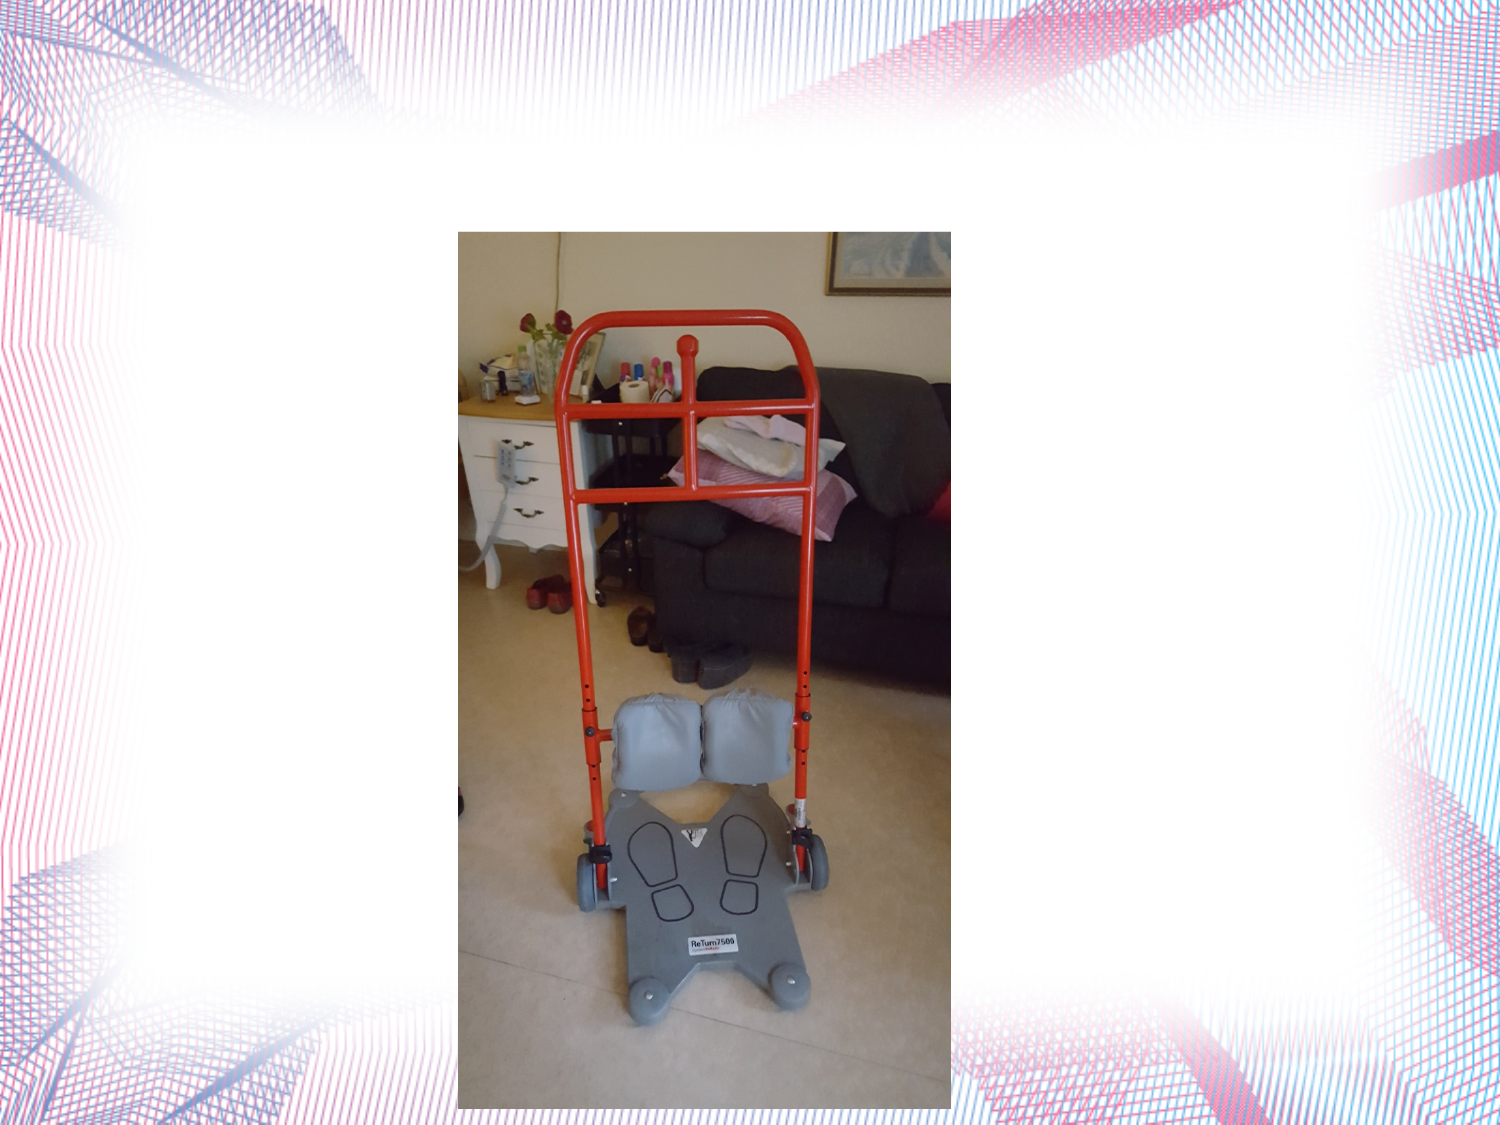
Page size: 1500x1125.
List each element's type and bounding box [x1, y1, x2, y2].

picture [457, 231, 951, 1109]
